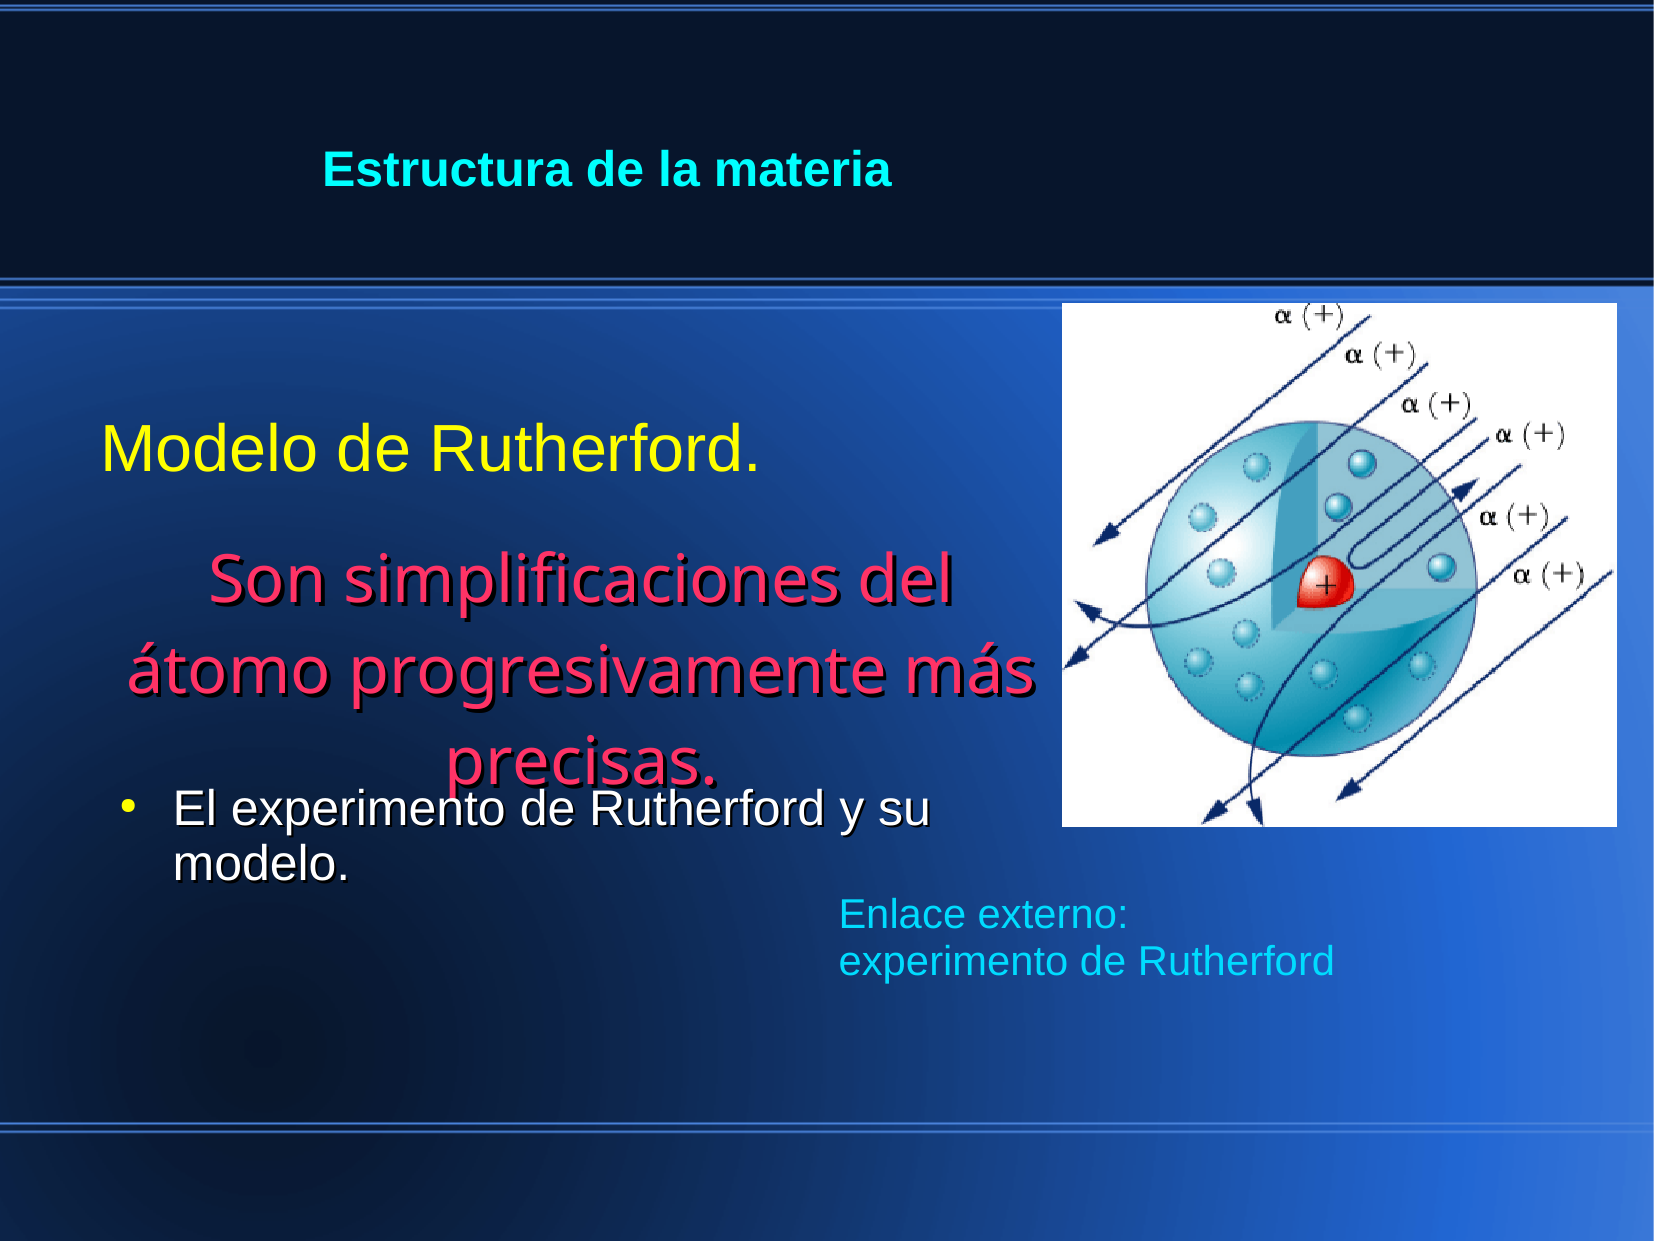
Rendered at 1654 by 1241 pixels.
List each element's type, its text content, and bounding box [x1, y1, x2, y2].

list Enlace externo: experimento de Rutherford [767, 891, 1625, 1004]
list Modelo de Rutherford. [29, 306, 1062, 531]
title Estructura de la materia [32, 118, 1182, 220]
picture [0, 0, 1654, 1241]
text_box El experimento de Rutherford y su modelo. [101, 779, 992, 892]
text_box Son simplificaciones del átomo progresivamente más precisas. [29, 531, 1062, 765]
